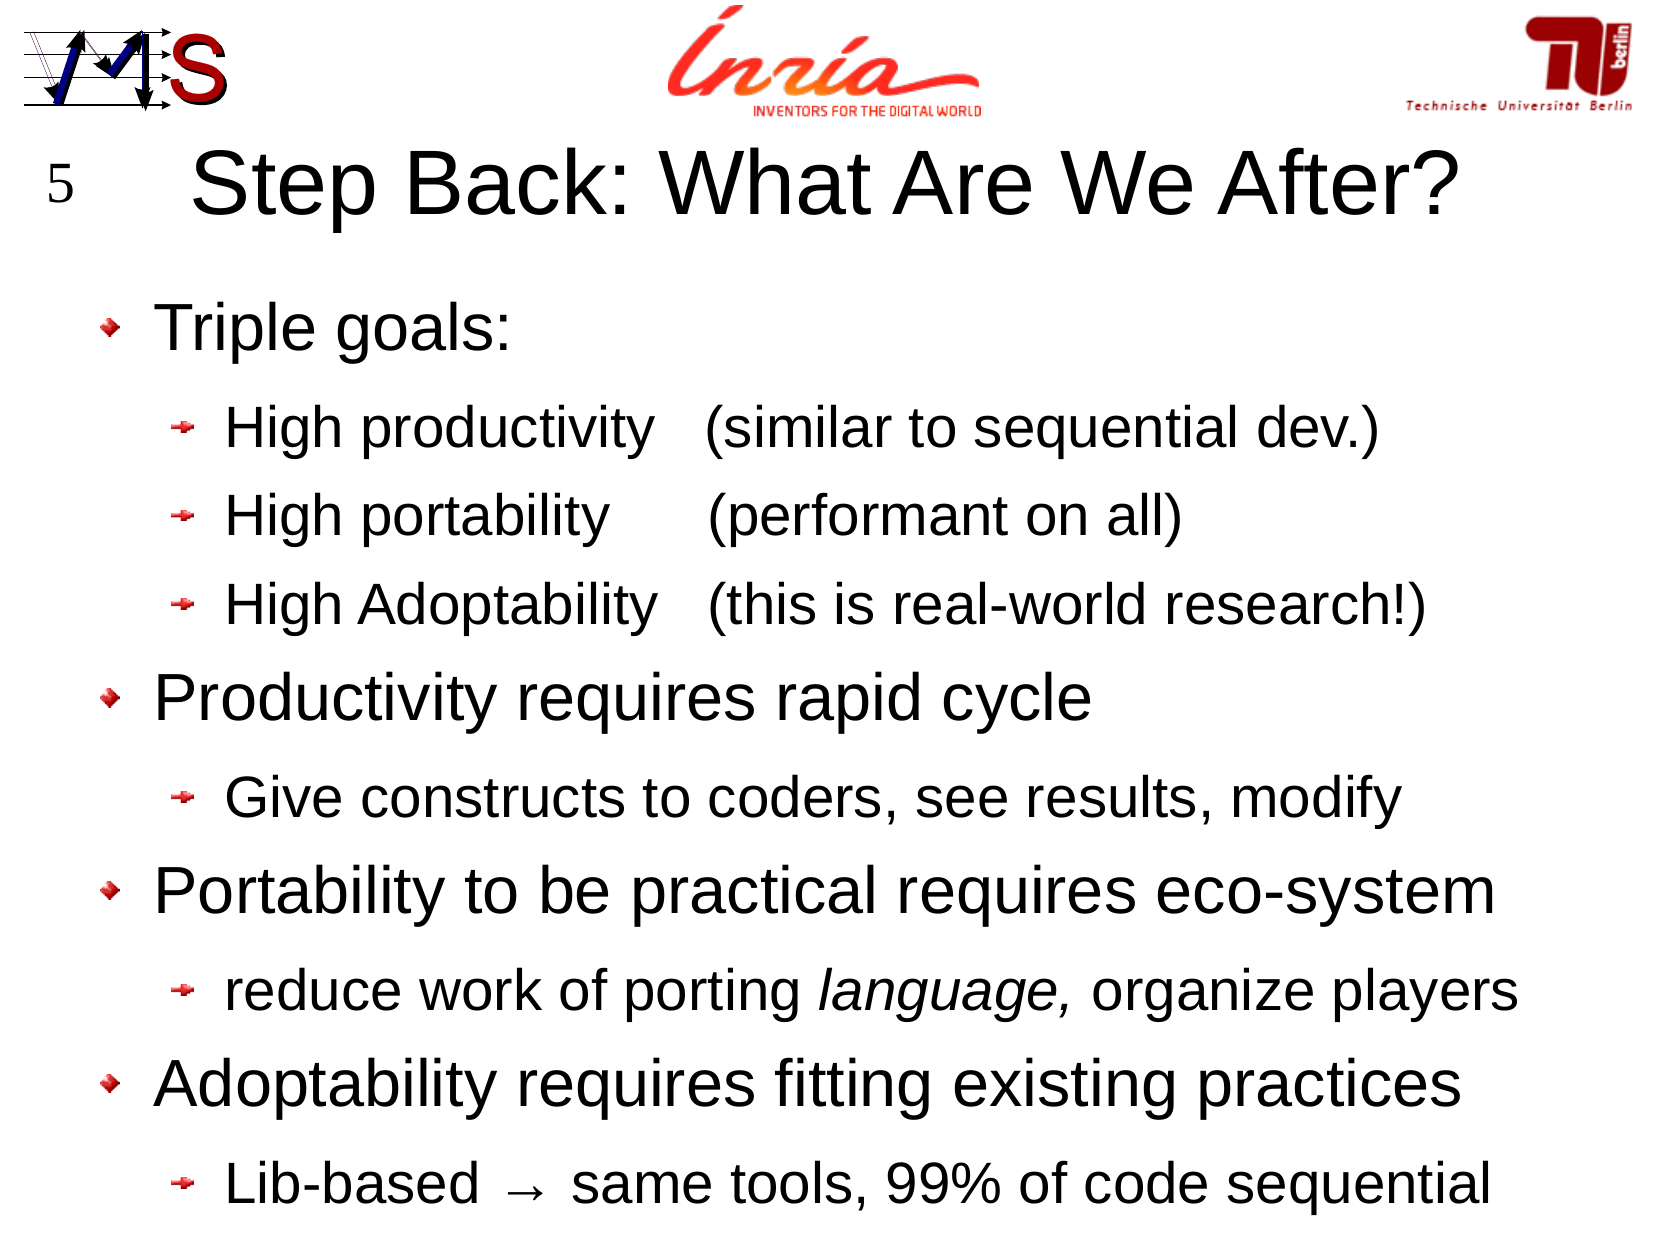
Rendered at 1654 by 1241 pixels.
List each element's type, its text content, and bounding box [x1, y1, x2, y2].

picture [668, 5, 981, 78]
list Triple goals: High productivity (similar to sequential dev.) High portability (performant on all) High Adoptability (this is real-world research!) Productivity requires rapid cycle Give constructs to coders, see results, modify Portability to be practical requires eco-system reduce work of porting language, organize players Adoptability requires fitting existing practices Lib-based → same tools, 99% of code sequential [82, 290, 1571, 1214]
title Step Back: What Are We After? [82, 78, 1571, 287]
picture [1303, 5, 1646, 123]
